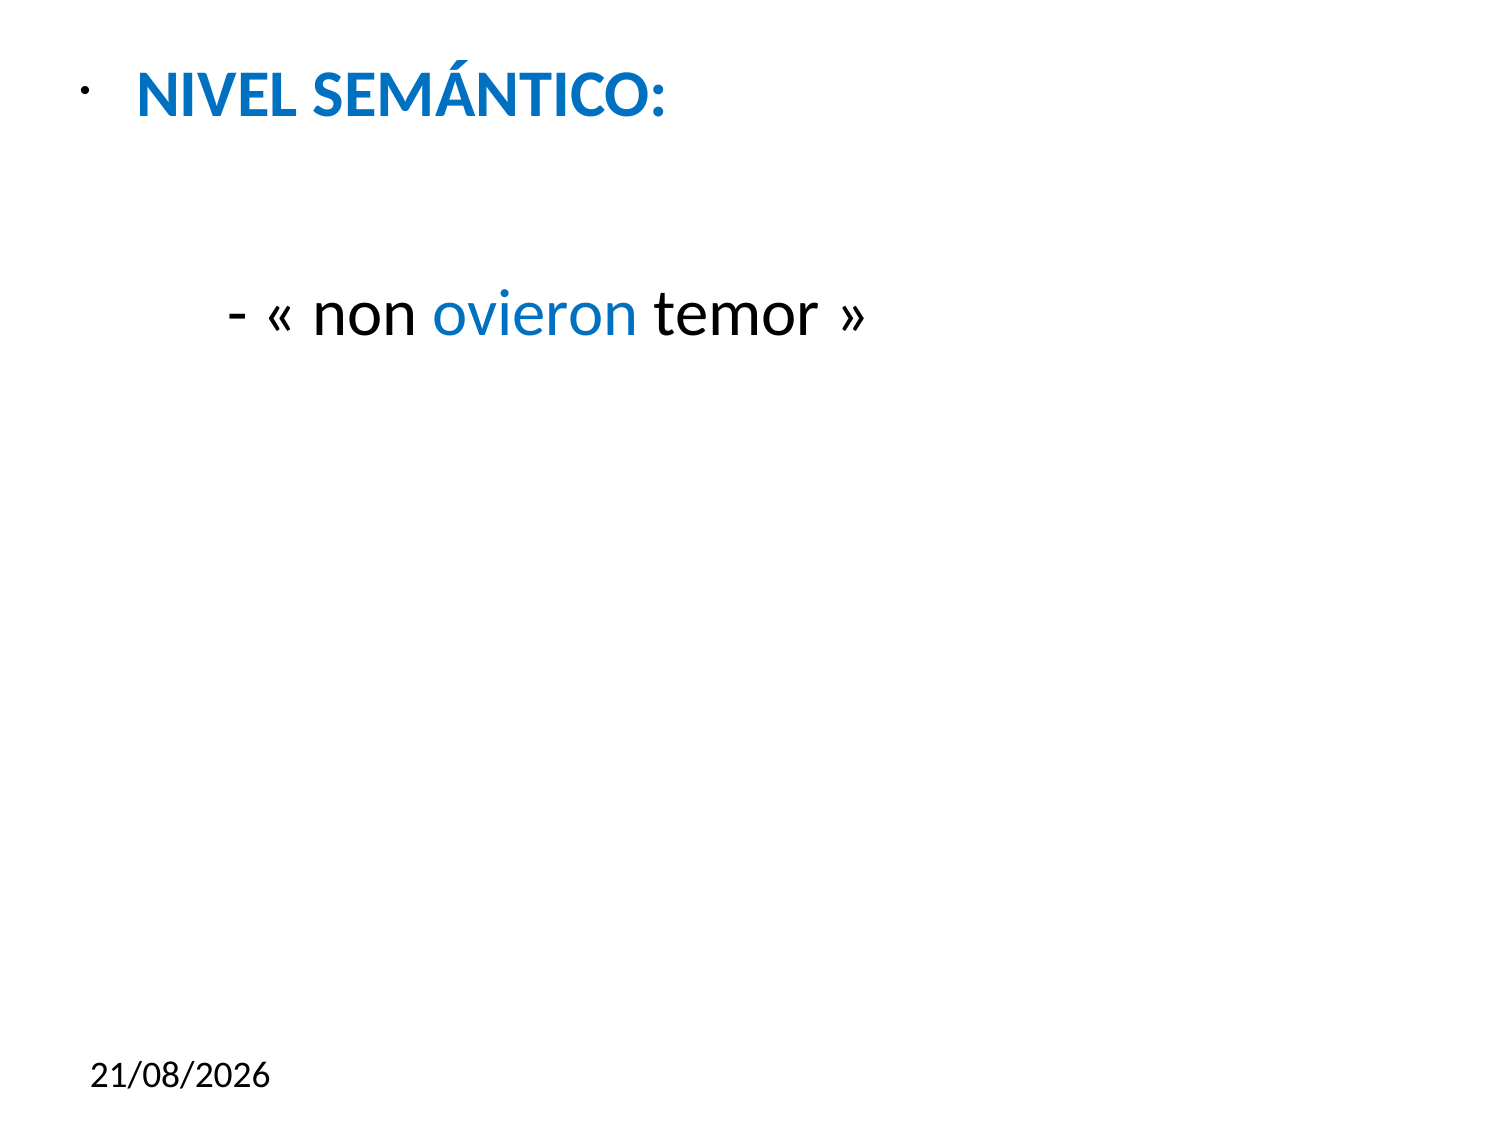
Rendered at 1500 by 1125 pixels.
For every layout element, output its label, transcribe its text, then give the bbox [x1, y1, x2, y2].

list NIVEL SEMÁNTICO: - « non ovieron temor » [64, 42, 1425, 1005]
